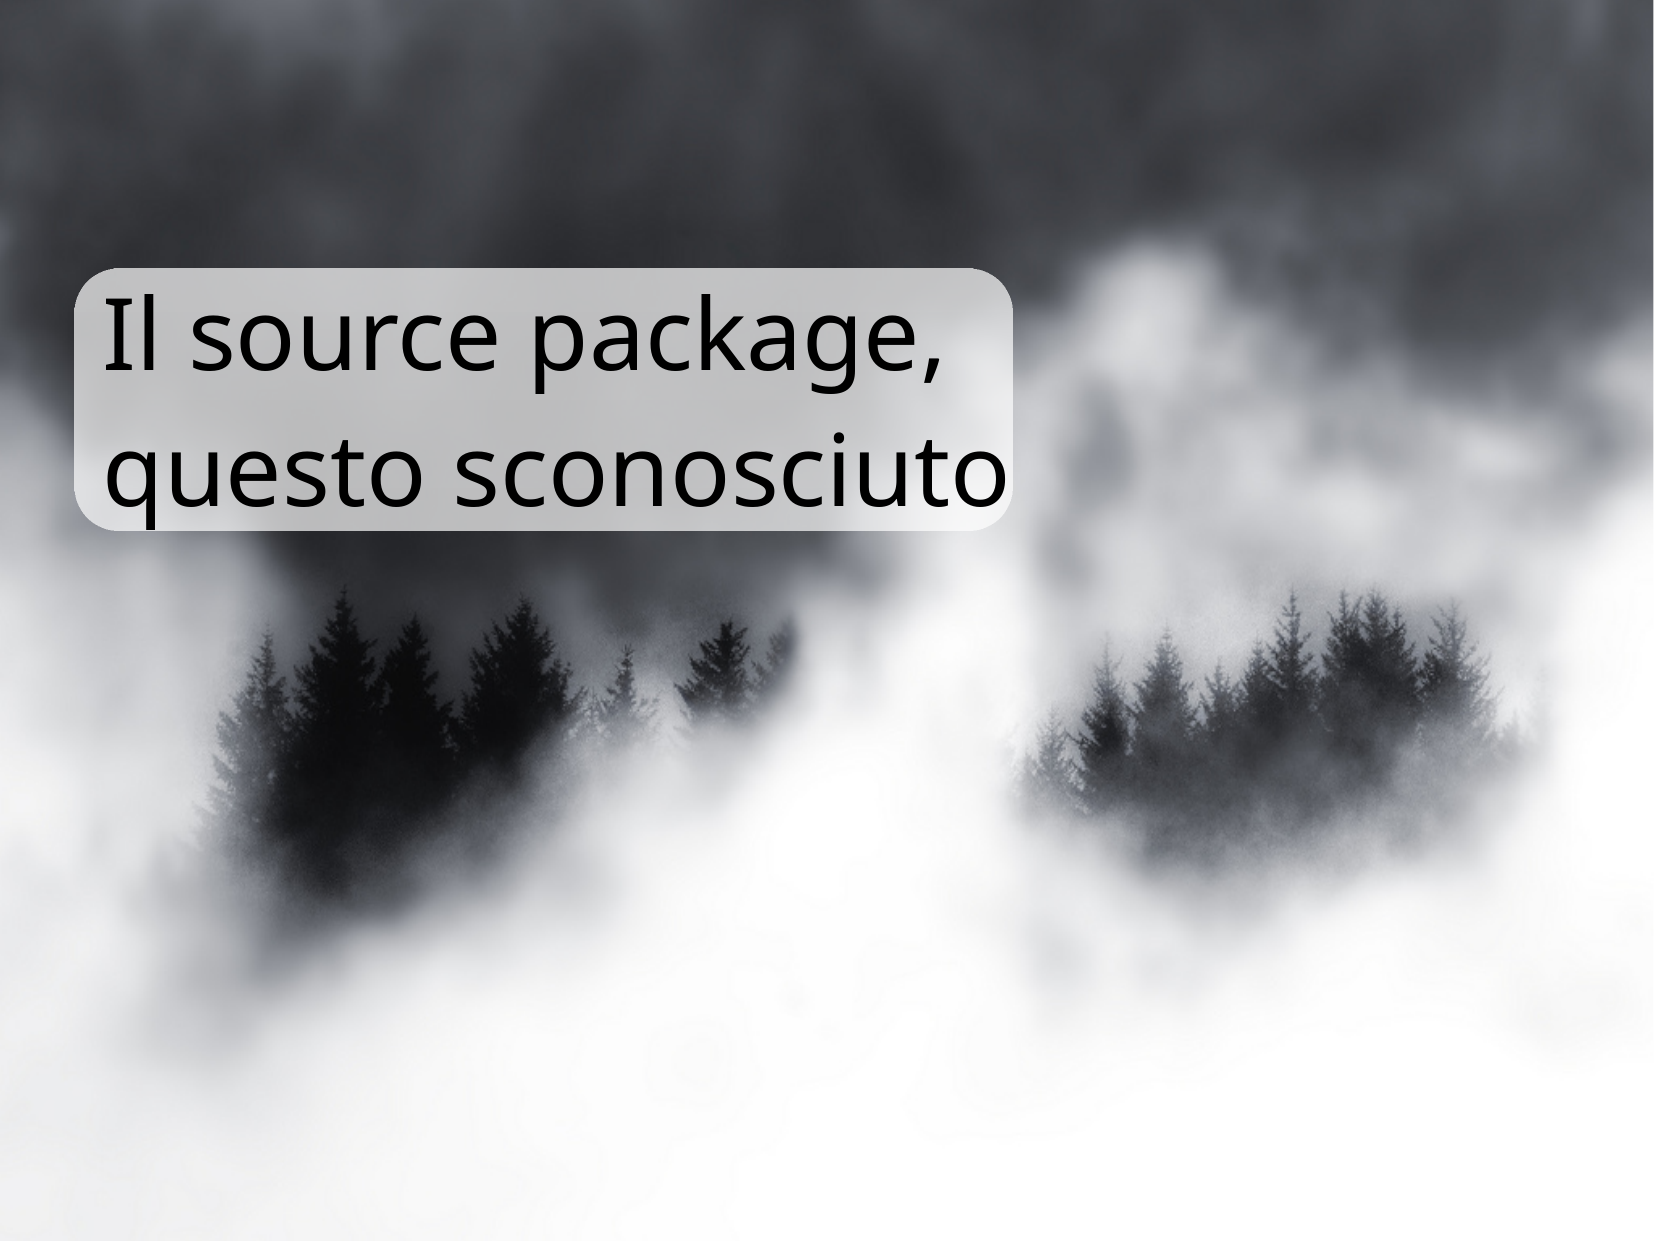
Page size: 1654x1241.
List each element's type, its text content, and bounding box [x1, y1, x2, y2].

picture [0, 0, 1654, 1241]
text_box Il source package, questo sconosciuto [74, 268, 1013, 531]
